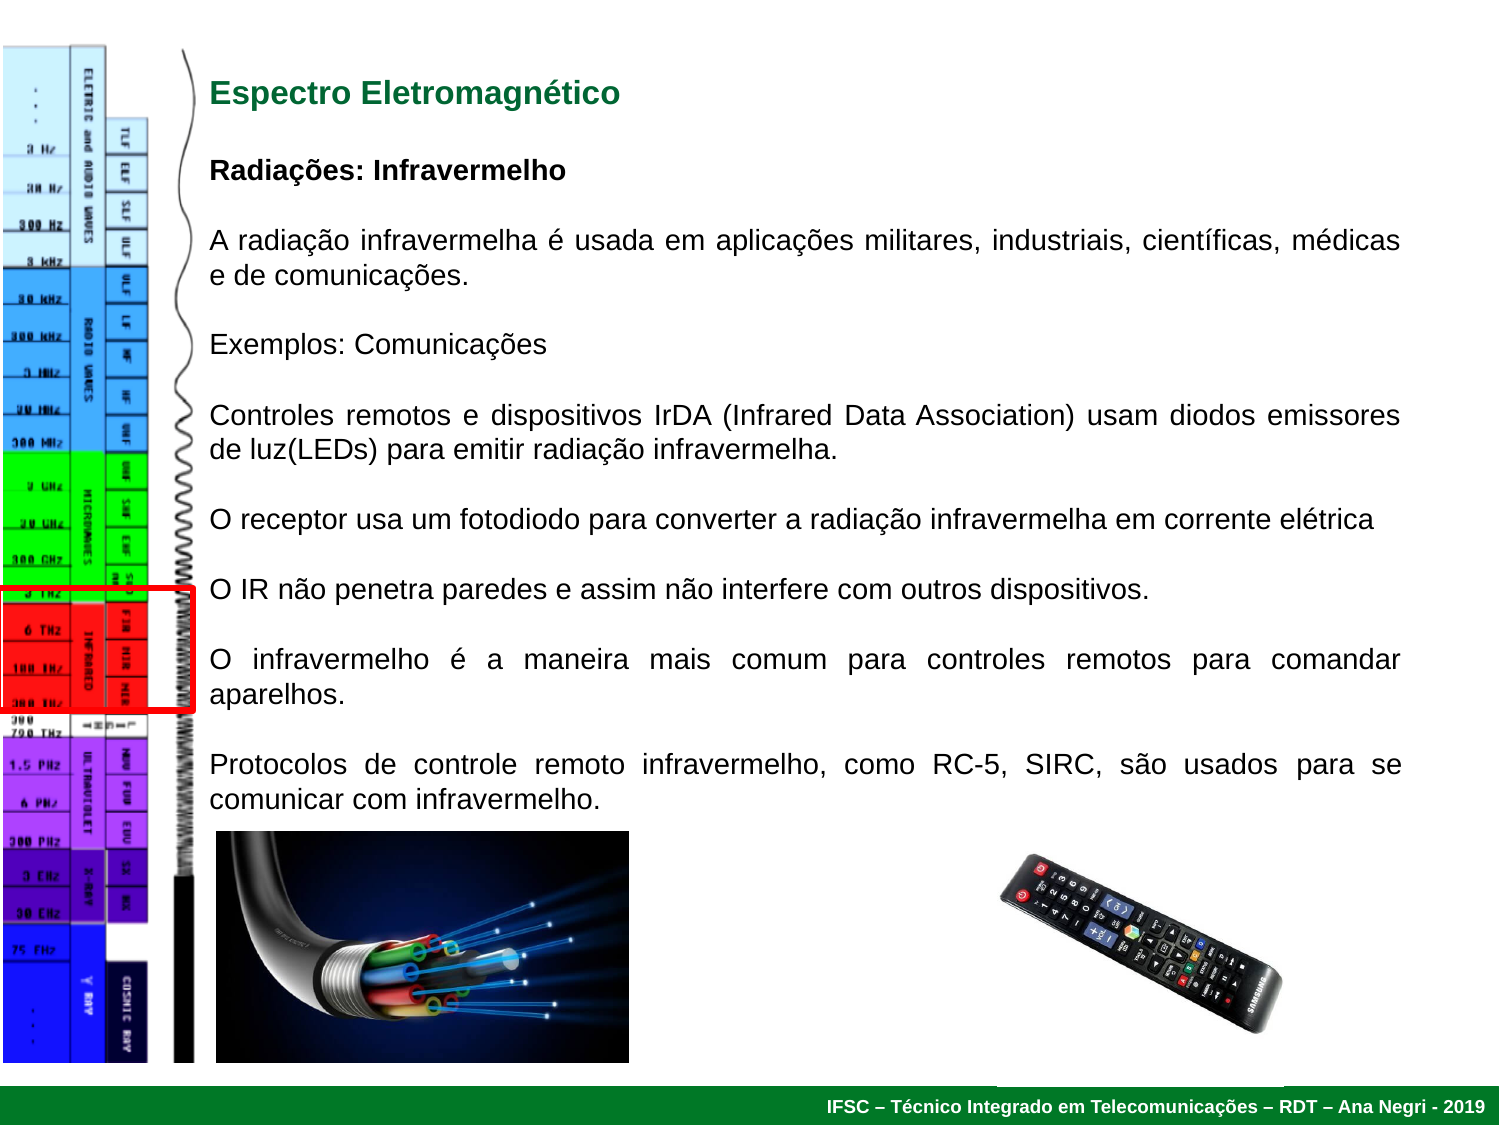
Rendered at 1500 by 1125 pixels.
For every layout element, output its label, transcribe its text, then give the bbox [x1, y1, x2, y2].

picture [997, 800, 1284, 1087]
text_box ção [199, 613, 341, 674]
text_box IFSC – Técnico Integrado em Telecomunicações – RDT – Ana Negri - 2019 [812, 1087, 1500, 1125]
picture [216, 831, 629, 1063]
picture [3, 591, 190, 707]
text_box Espectro Eletromagnético Radiações: Infravermelho A radiação infravermelha é usada em aplicações militares, industriais, científicas, médicas e de comunicações. Exemplos: Comunicações Controles remotos e dispositivos IrDA (Infrared Data Association) usam diodos emissores de luz(LEDs) para emitir radiação infravermelha. O receptor usa um fotodiodo para converter a radiação infravermelha em corrente elétrica O IR não penetra paredes e assim não interfere com outros dispositivos. O infravermelho é a maneira mais comum para controles remotos para comandar aparelhos. Protocolos de controle remoto infravermelho, como RC-5, SIRC, são usados ​​para se comunicar com infravermelho. [199, 63, 1418, 1012]
text_box [0, 1086, 997, 1125]
picture [3, 35, 199, 1063]
